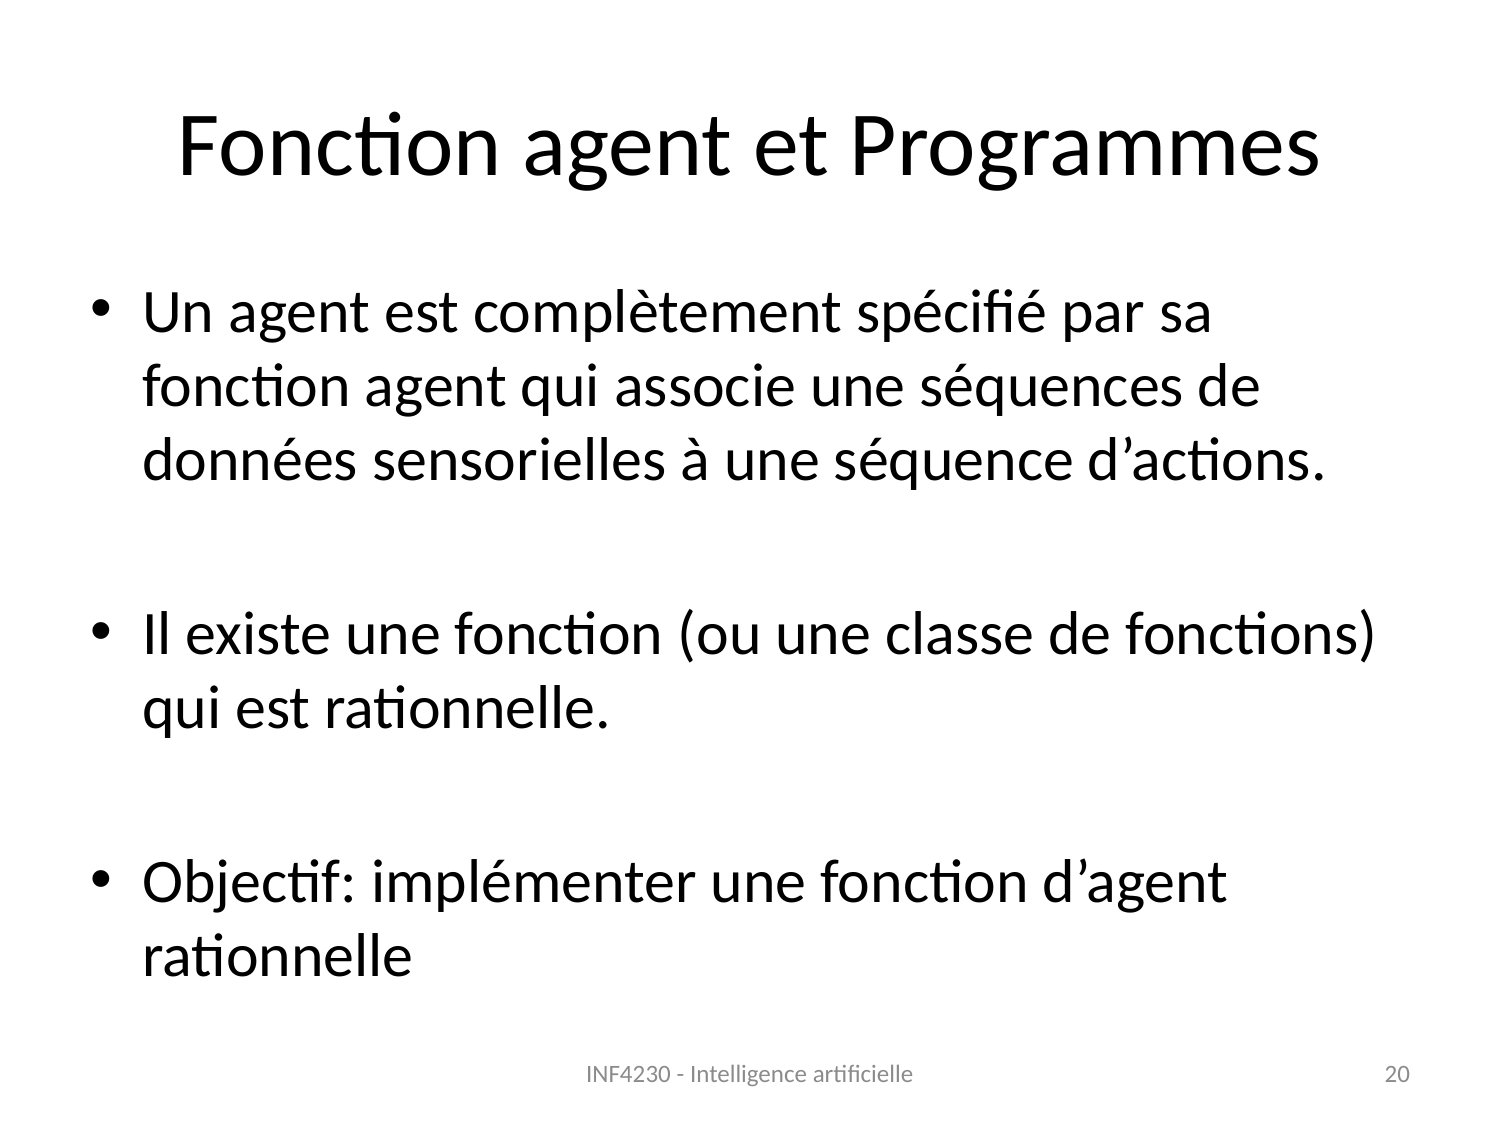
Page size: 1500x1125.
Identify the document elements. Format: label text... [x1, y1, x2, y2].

title Fonction agent et Programmes [75, 45, 1425, 233]
footer INF4230 - Intelligence artificielle [512, 1042, 988, 1103]
slide_number <numéro> [1074, 1042, 1425, 1103]
list Un agent est complètement spécifié par sa fonction agent qui associe une séquences de données sensorielles à une séquence d’actions. Il existe une fonction (ou une classe de fonctions) qui est rationnelle. Objectif: implémenter une fonction d’agent rationnelle [75, 262, 1425, 1005]
